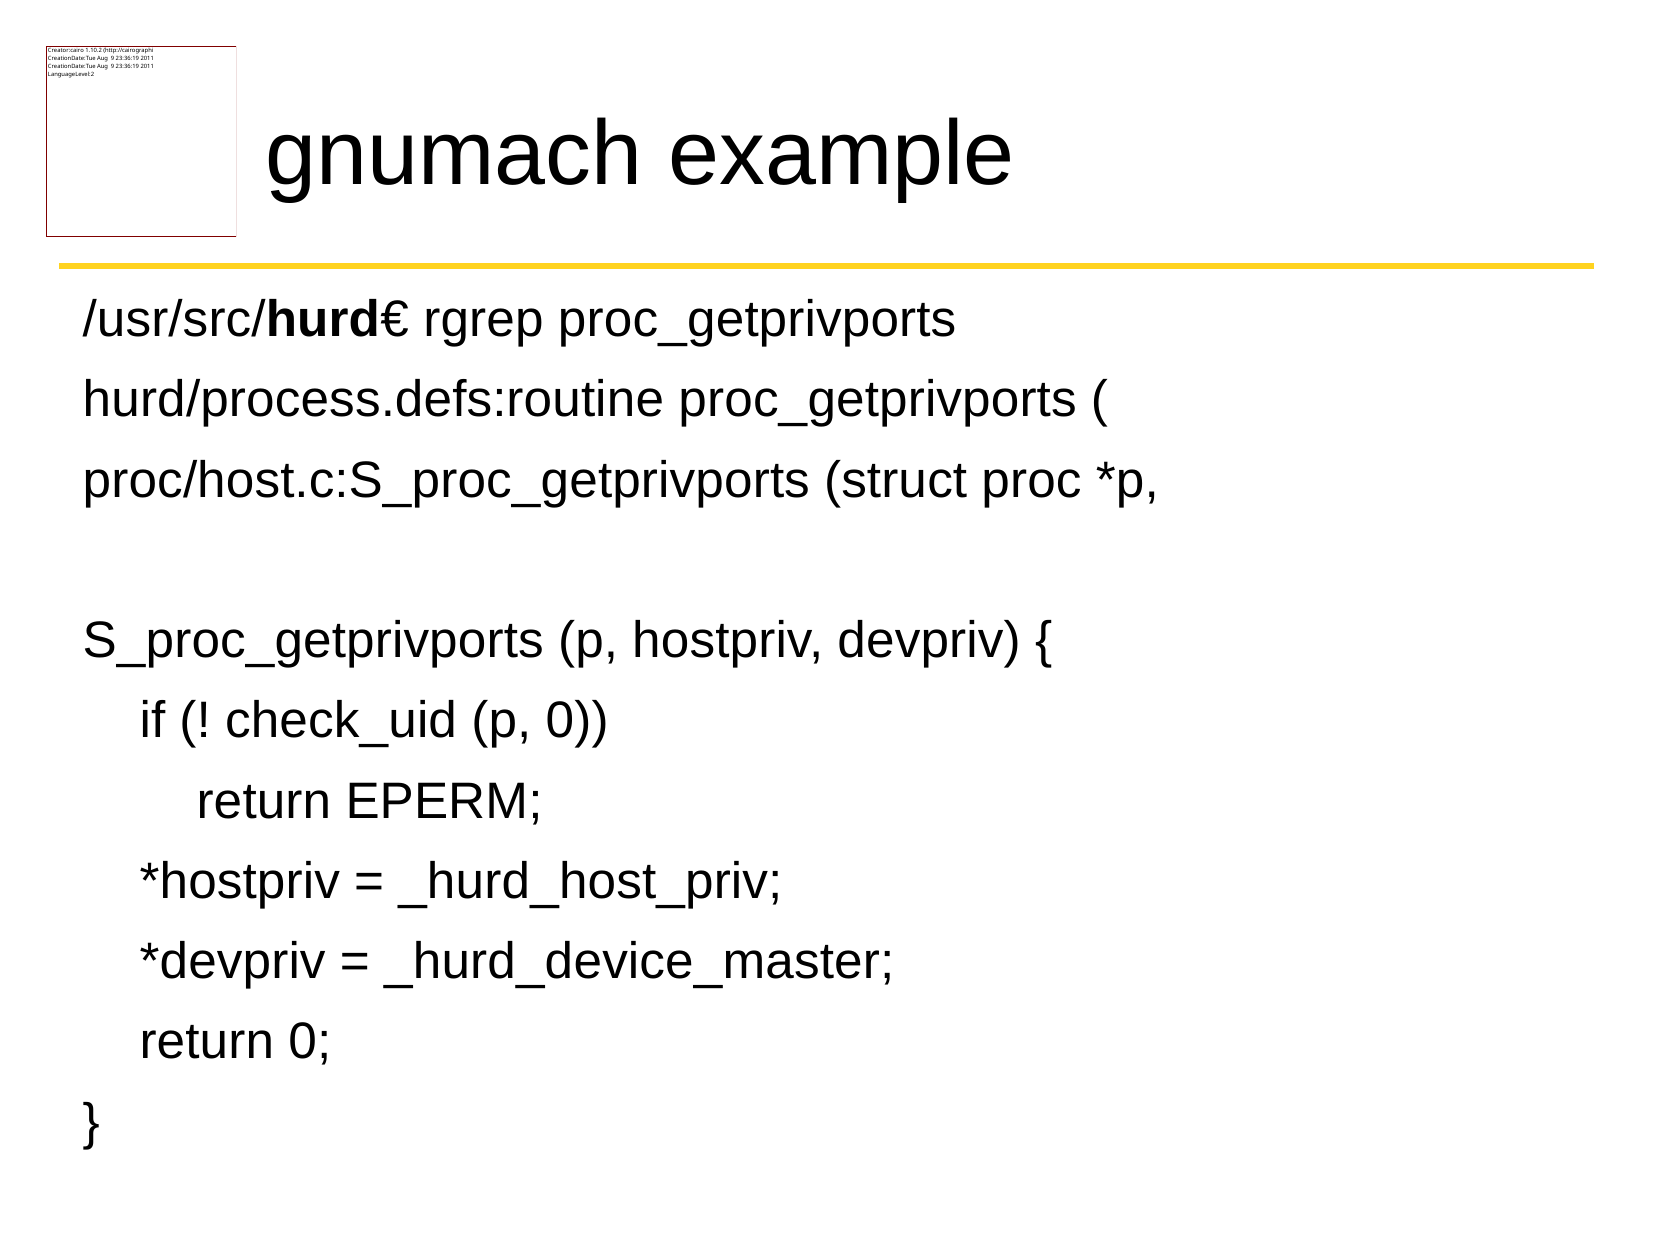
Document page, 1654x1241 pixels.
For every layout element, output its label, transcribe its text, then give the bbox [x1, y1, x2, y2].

list /usr/src/hurd€ rgrep proc_getprivports hurd/process.defs:routine proc_getprivports ( proc/host.c:S_proc_getprivports (struct proc *p, S_proc_getprivports (p, hostpriv, devpriv) { if (! check_uid (p, 0)) return EPERM; *hostpriv = _hurd_host_priv; *devpriv = _hurd_device_master; return 0; } [82, 290, 1571, 1152]
title gnumach example [265, 49, 1571, 257]
